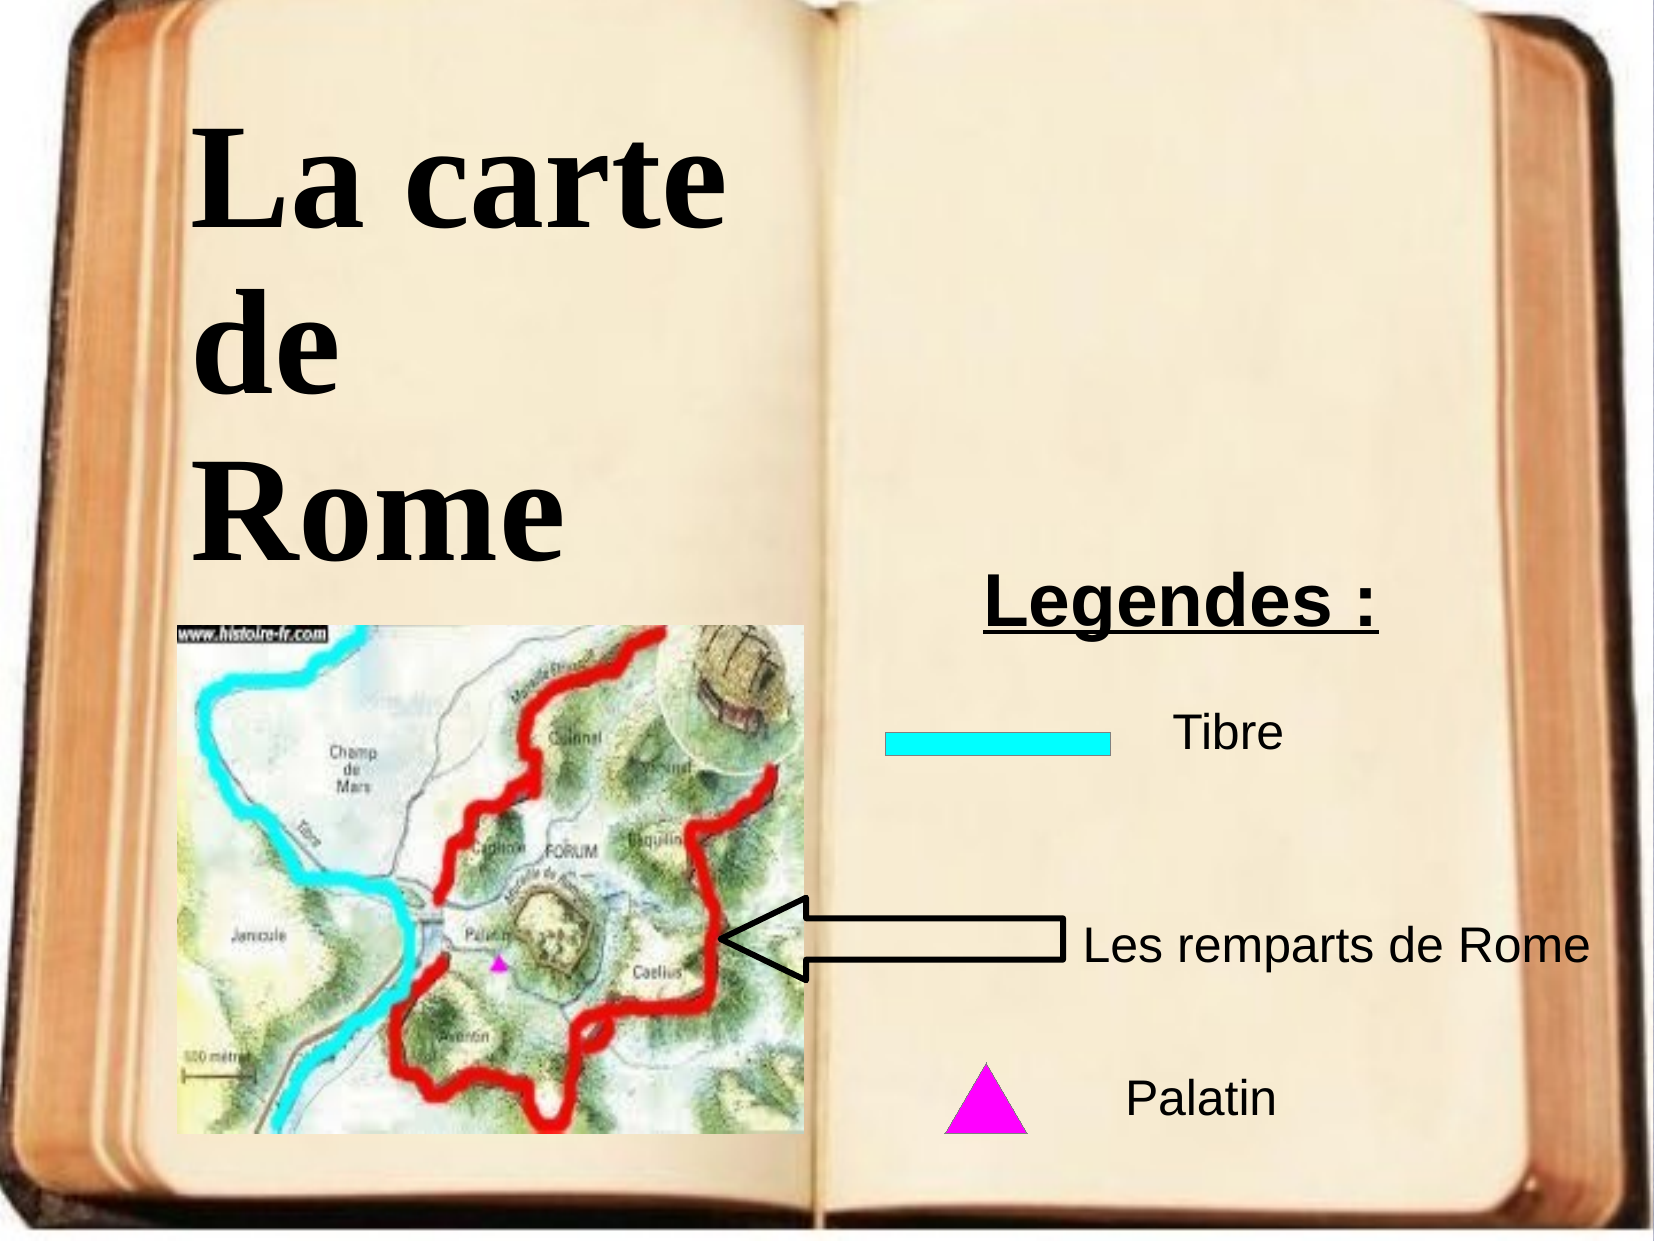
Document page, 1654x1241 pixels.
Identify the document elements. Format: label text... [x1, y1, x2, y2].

text_box Tibre [1157, 697, 1300, 768]
text_box Legendes : [968, 550, 1394, 650]
text_box [944, 1062, 1028, 1134]
text_box Les remparts de Rome [1067, 909, 1607, 981]
text_box La carte de Rome [190, 93, 796, 593]
text_box Palatin [1110, 1062, 1512, 1134]
picture [0, 0, 1654, 1241]
text_box [885, 732, 1111, 756]
